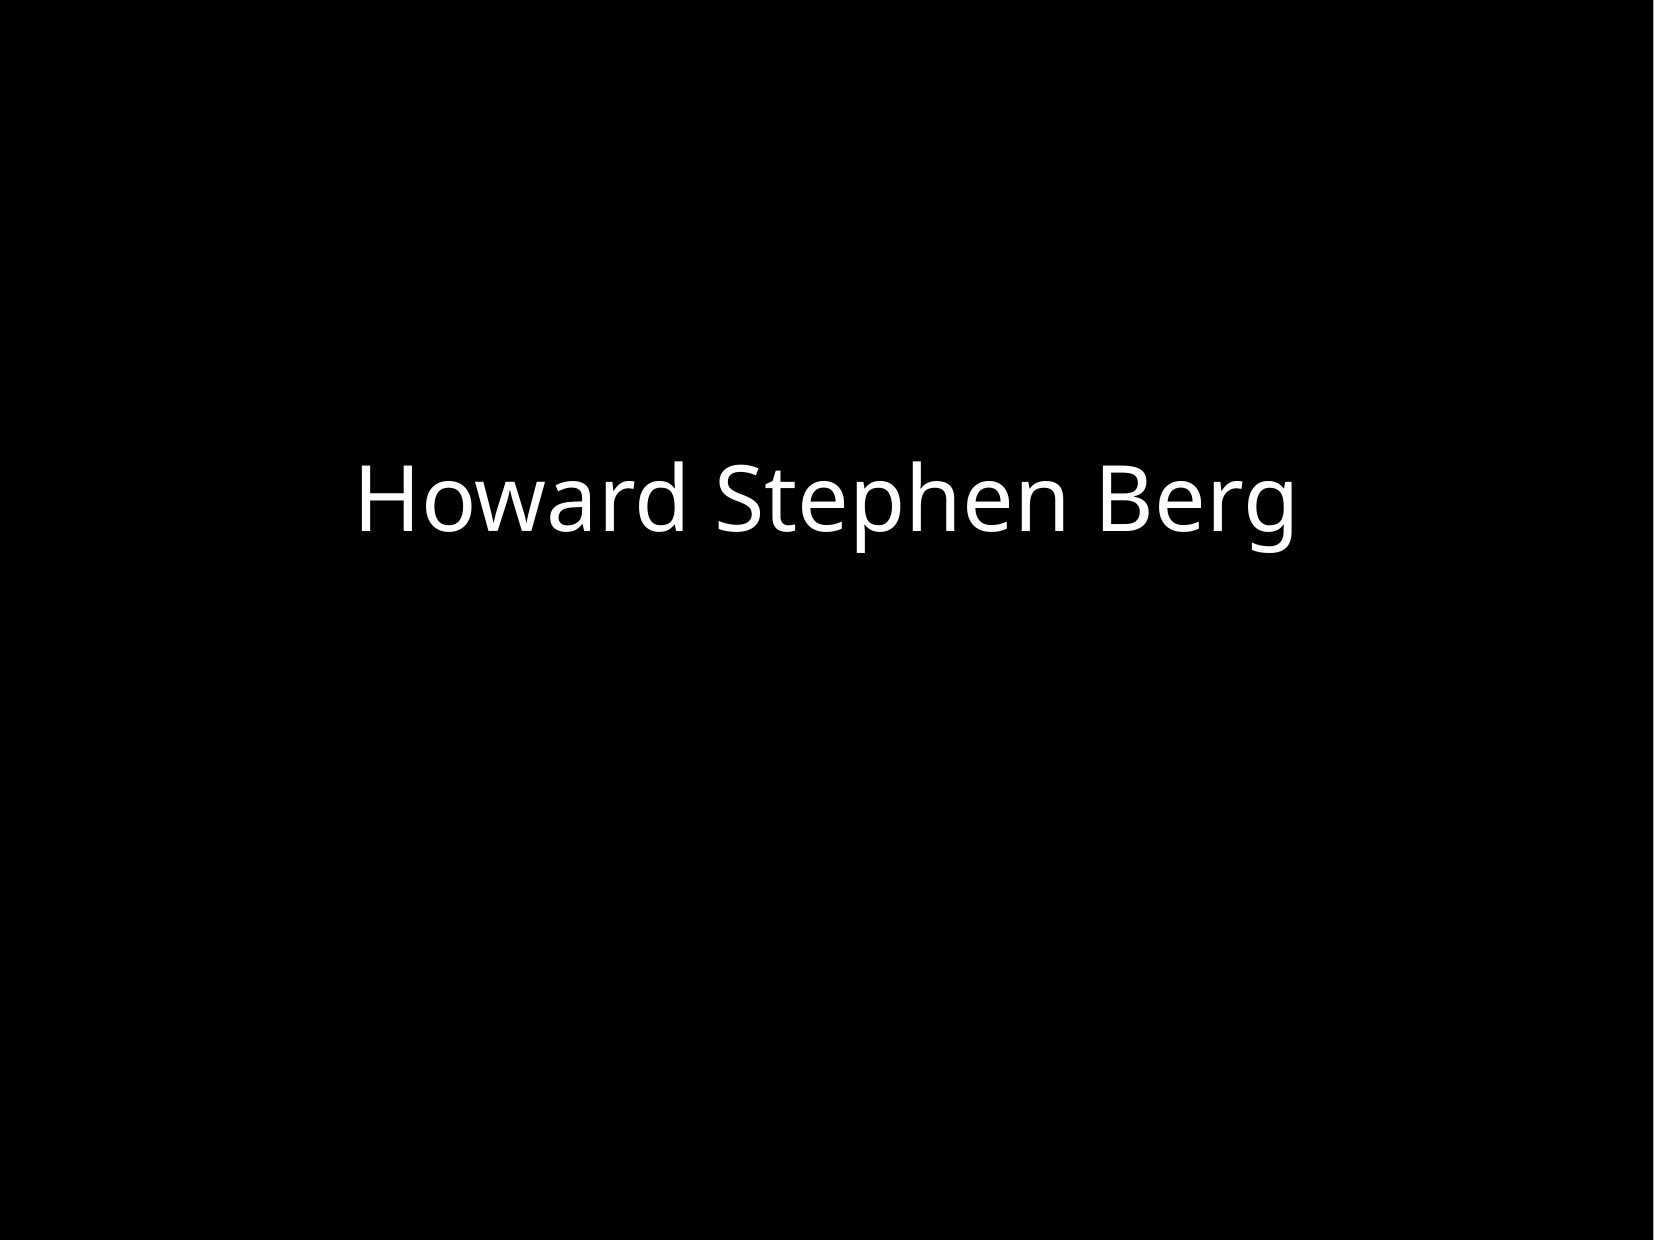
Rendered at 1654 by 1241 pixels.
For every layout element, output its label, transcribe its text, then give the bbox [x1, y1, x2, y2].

title Howard Stephen Berg [82, 399, 1571, 592]
